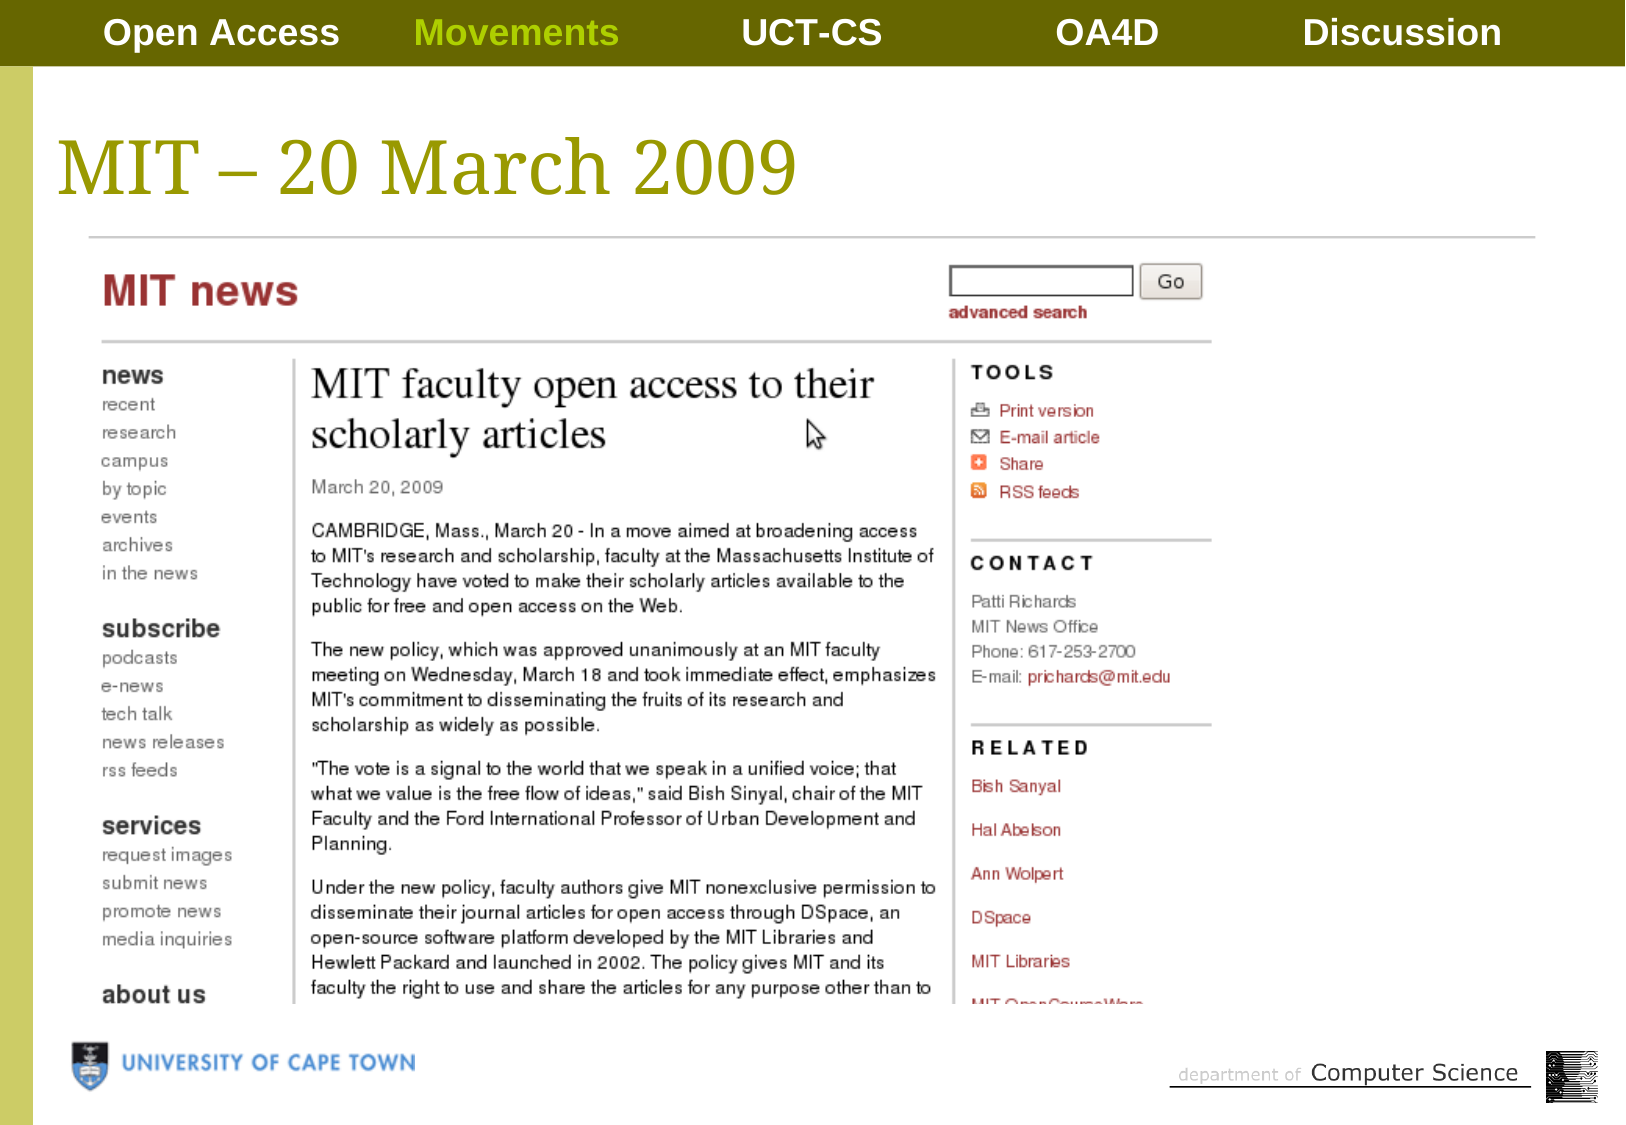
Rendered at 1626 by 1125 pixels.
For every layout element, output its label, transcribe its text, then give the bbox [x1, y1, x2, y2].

title MIT – 20 March 2009 [56, 101, 1543, 229]
picture [88, 236, 1536, 1004]
text_box Open Access Movements UCT-CS OA4D Discussion [29, 0, 1595, 60]
picture [1169, 1043, 1532, 1091]
picture [61, 1024, 415, 1103]
picture [1546, 1051, 1598, 1103]
